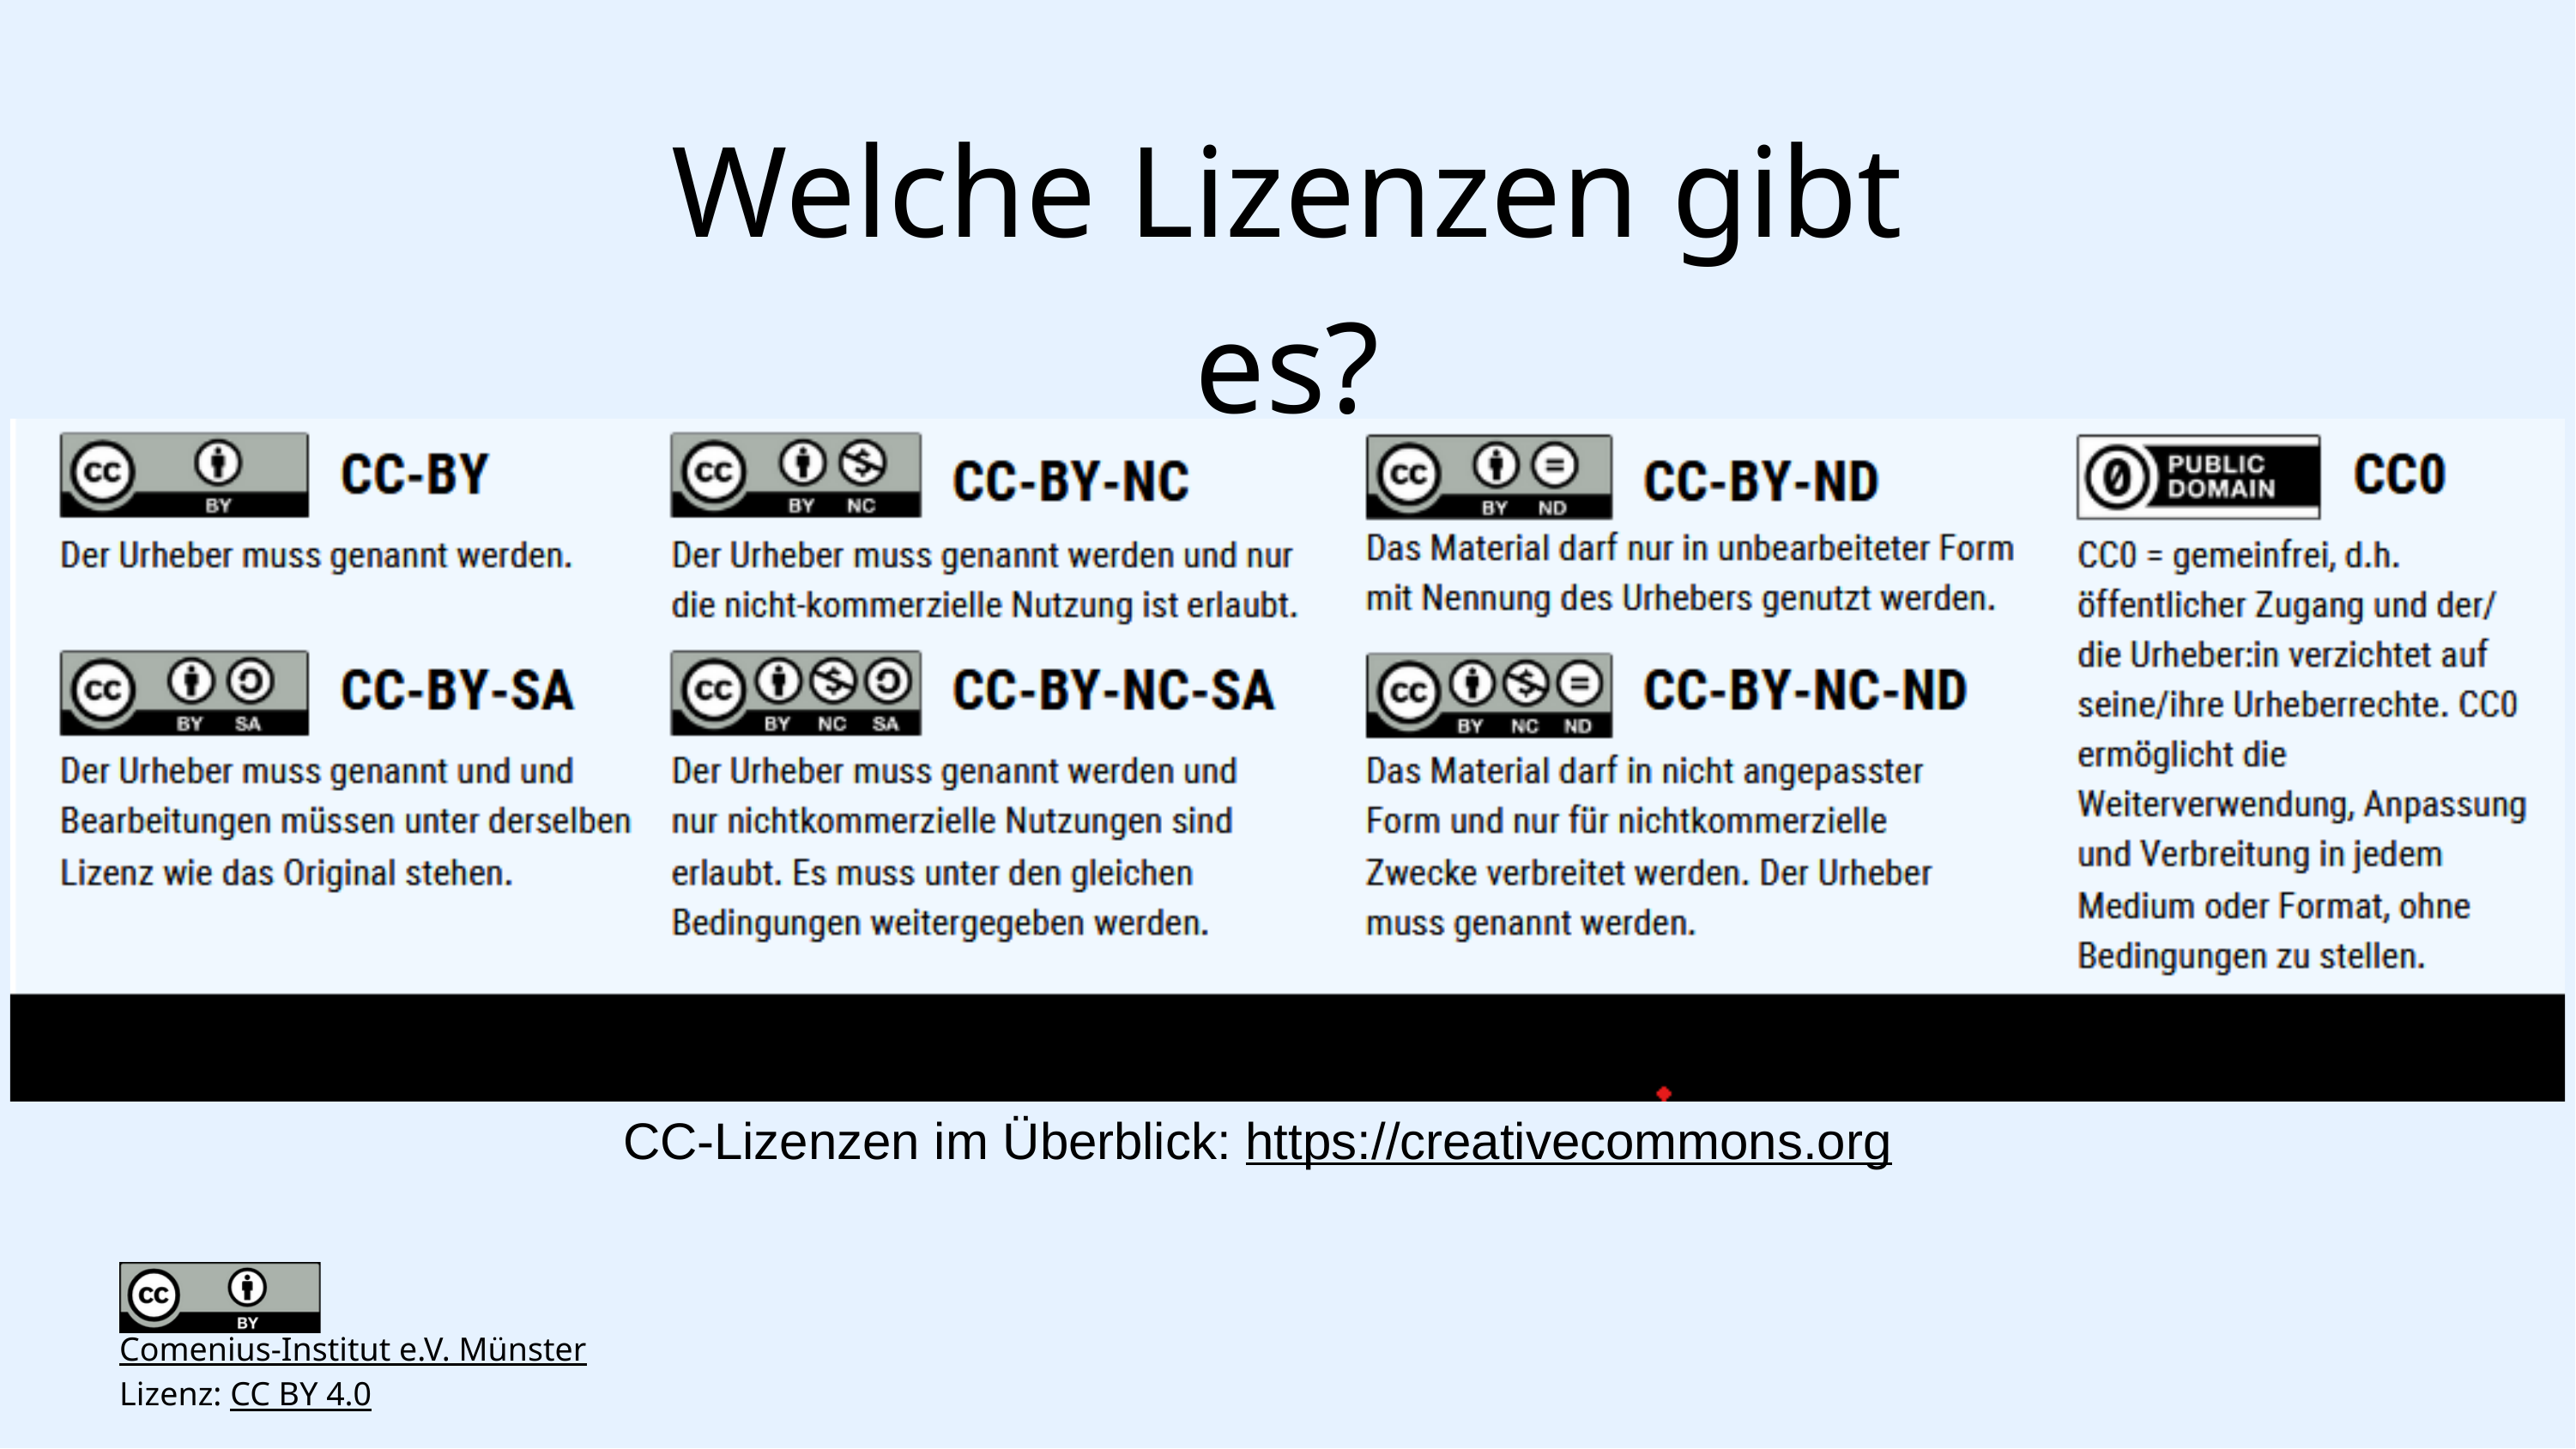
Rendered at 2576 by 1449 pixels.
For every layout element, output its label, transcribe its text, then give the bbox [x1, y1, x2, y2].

text_box [9, 419, 2566, 1102]
text_box CC-Lizenzen im Überblick: https://creativecommons.org [622, 1097, 2132, 1168]
text_box Comenius-Institut e.V. Münster Lizenz: CC BY 4.0 [119, 1327, 1378, 1416]
text_box [119, 1262, 321, 1327]
text_box Welche Lizenzen gibt es? [668, 87, 1908, 258]
